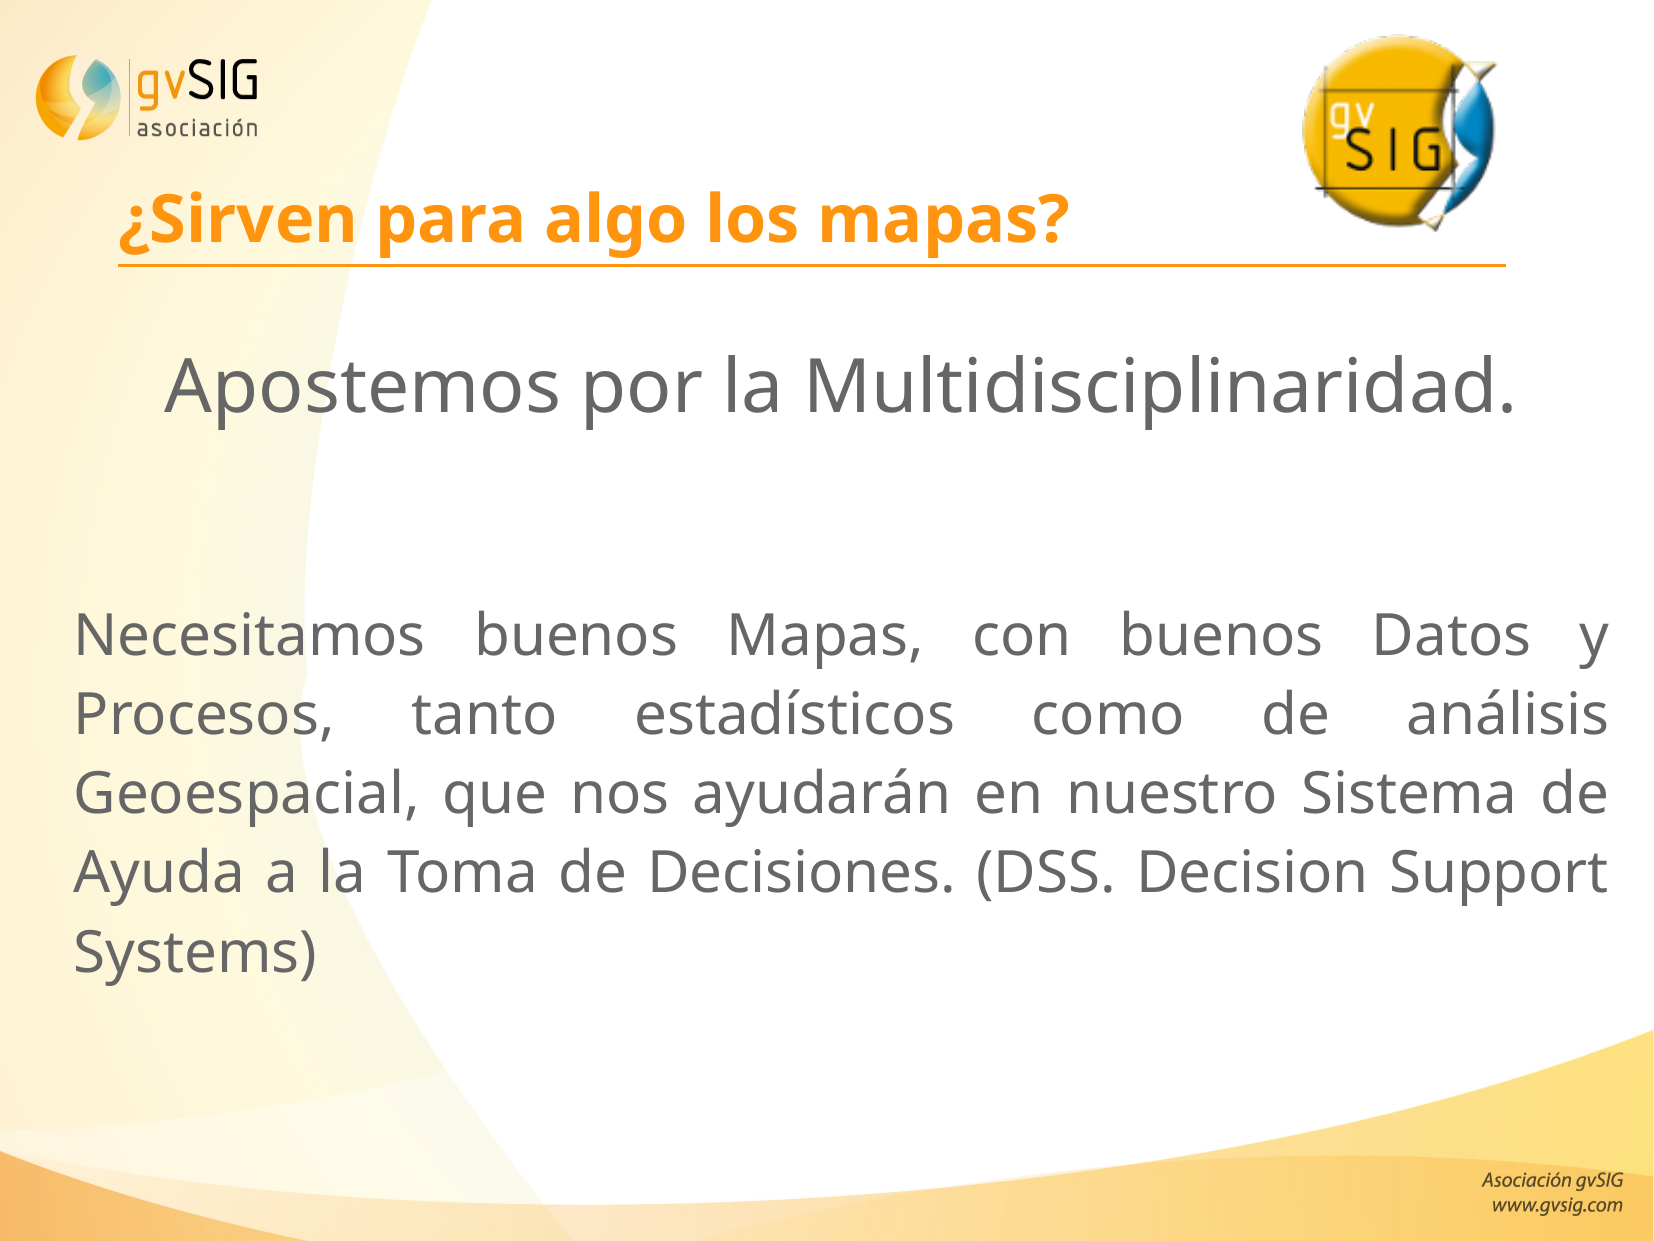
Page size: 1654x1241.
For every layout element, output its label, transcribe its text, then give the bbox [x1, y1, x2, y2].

text_box Apostemos por la Multidisciplinaridad. Necesitamos buenos Mapas, con buenos Datos y Procesos, tanto estadísticos como de análisis Geoespacial, que nos ayudarán en nuestro Sistema de Ayuda a la Toma de Decisiones. (DSS. Decision Support Systems) [59, 324, 1625, 1026]
text_box ¿Sirven para algo los mapas? [118, 177, 1247, 256]
picture [0, 0, 1654, 1241]
